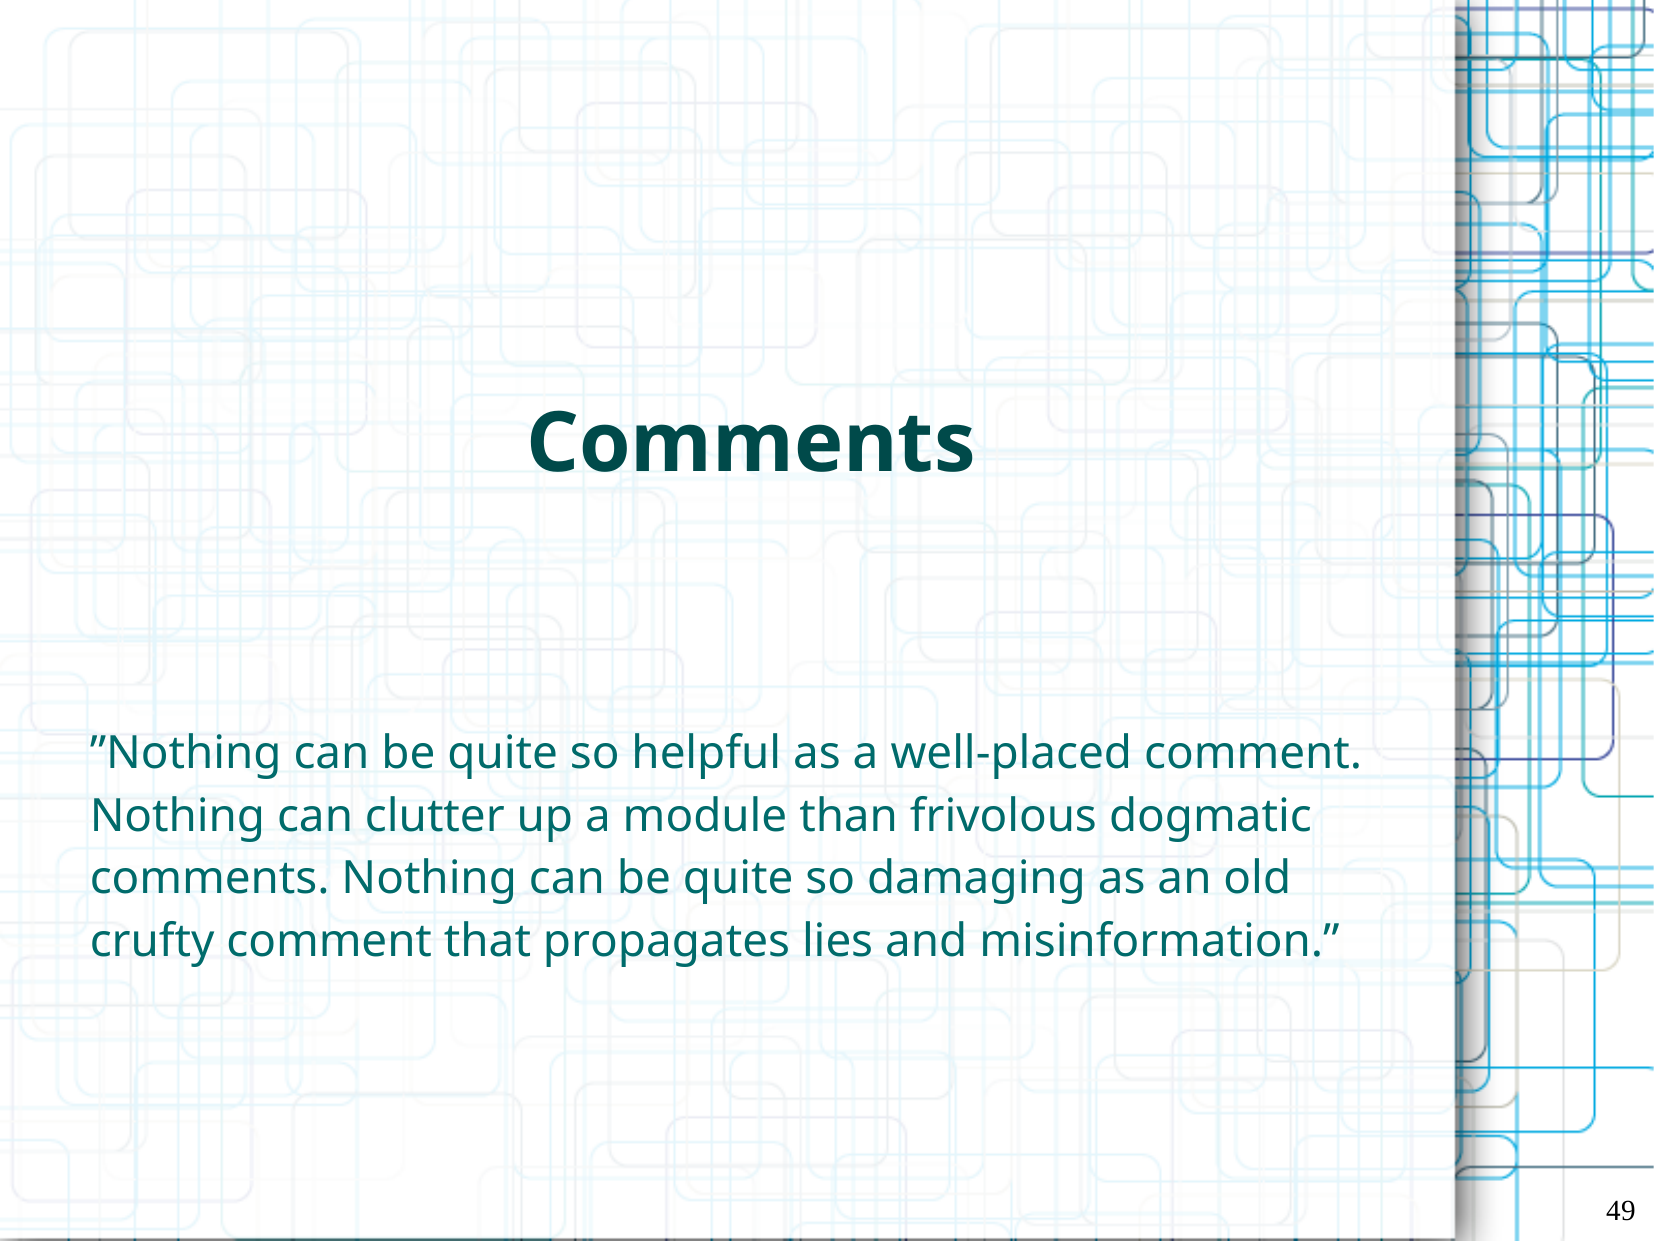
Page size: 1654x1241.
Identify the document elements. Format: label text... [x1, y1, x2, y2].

text_box Comments [394, 375, 1108, 508]
text_box ”Nothing can be quite so helpful as a well-placed comment. Nothing can clutter up a module than frivolous dogmatic comments. Nothing can be quite so damaging as an old crufty comment that propagates lies and misinformation.” [75, 712, 1426, 933]
picture [0, 0, 1654, 1241]
